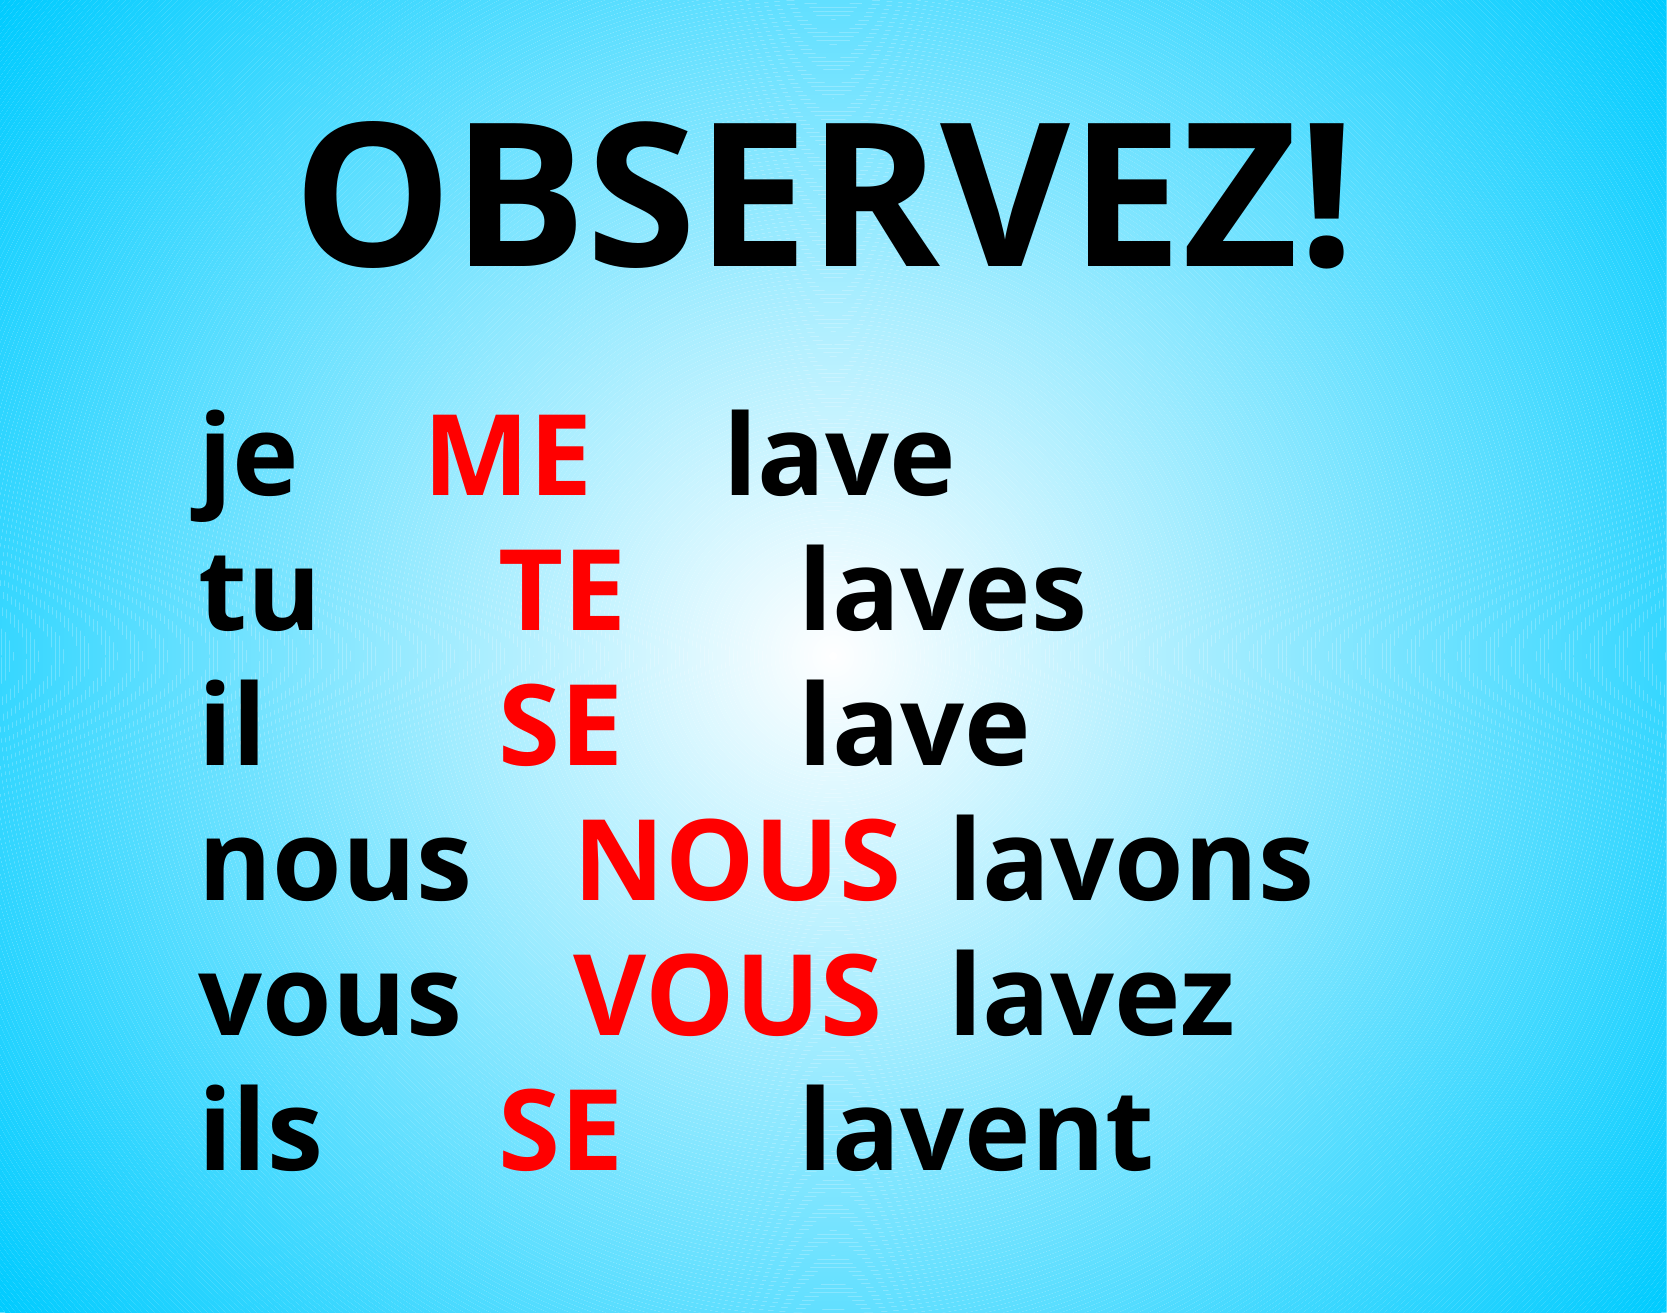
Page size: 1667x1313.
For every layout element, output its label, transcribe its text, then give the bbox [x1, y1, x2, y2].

text_box OBSERVEZ! [278, 58, 1519, 314]
text_box je ME lave tu TE laves il SE lave nous NOUS lavons vous VOUS lavez ils SE lavent [183, 375, 1554, 1200]
